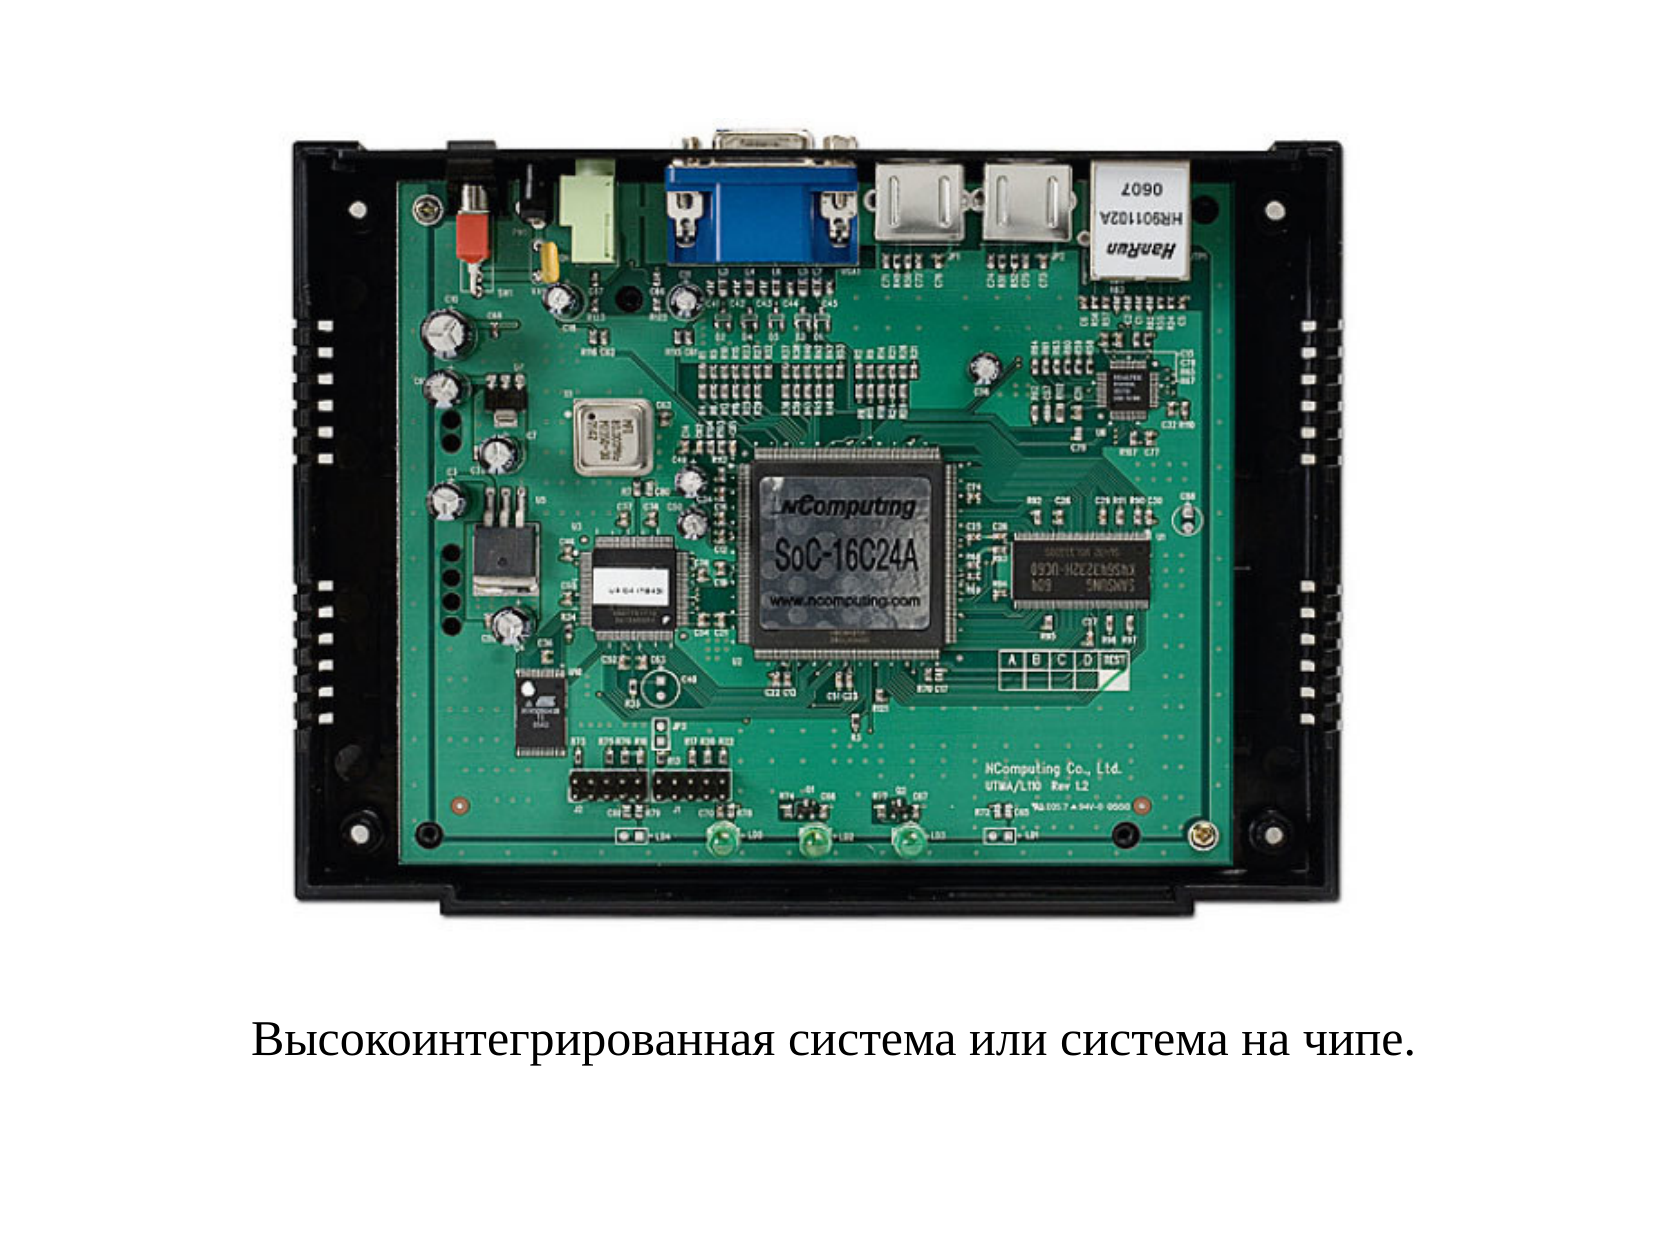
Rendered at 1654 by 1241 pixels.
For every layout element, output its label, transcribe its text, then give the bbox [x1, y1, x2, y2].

text_box Высокоинтегрированная система или система на чипе. [236, 1003, 1477, 1132]
picture [265, 118, 1369, 935]
